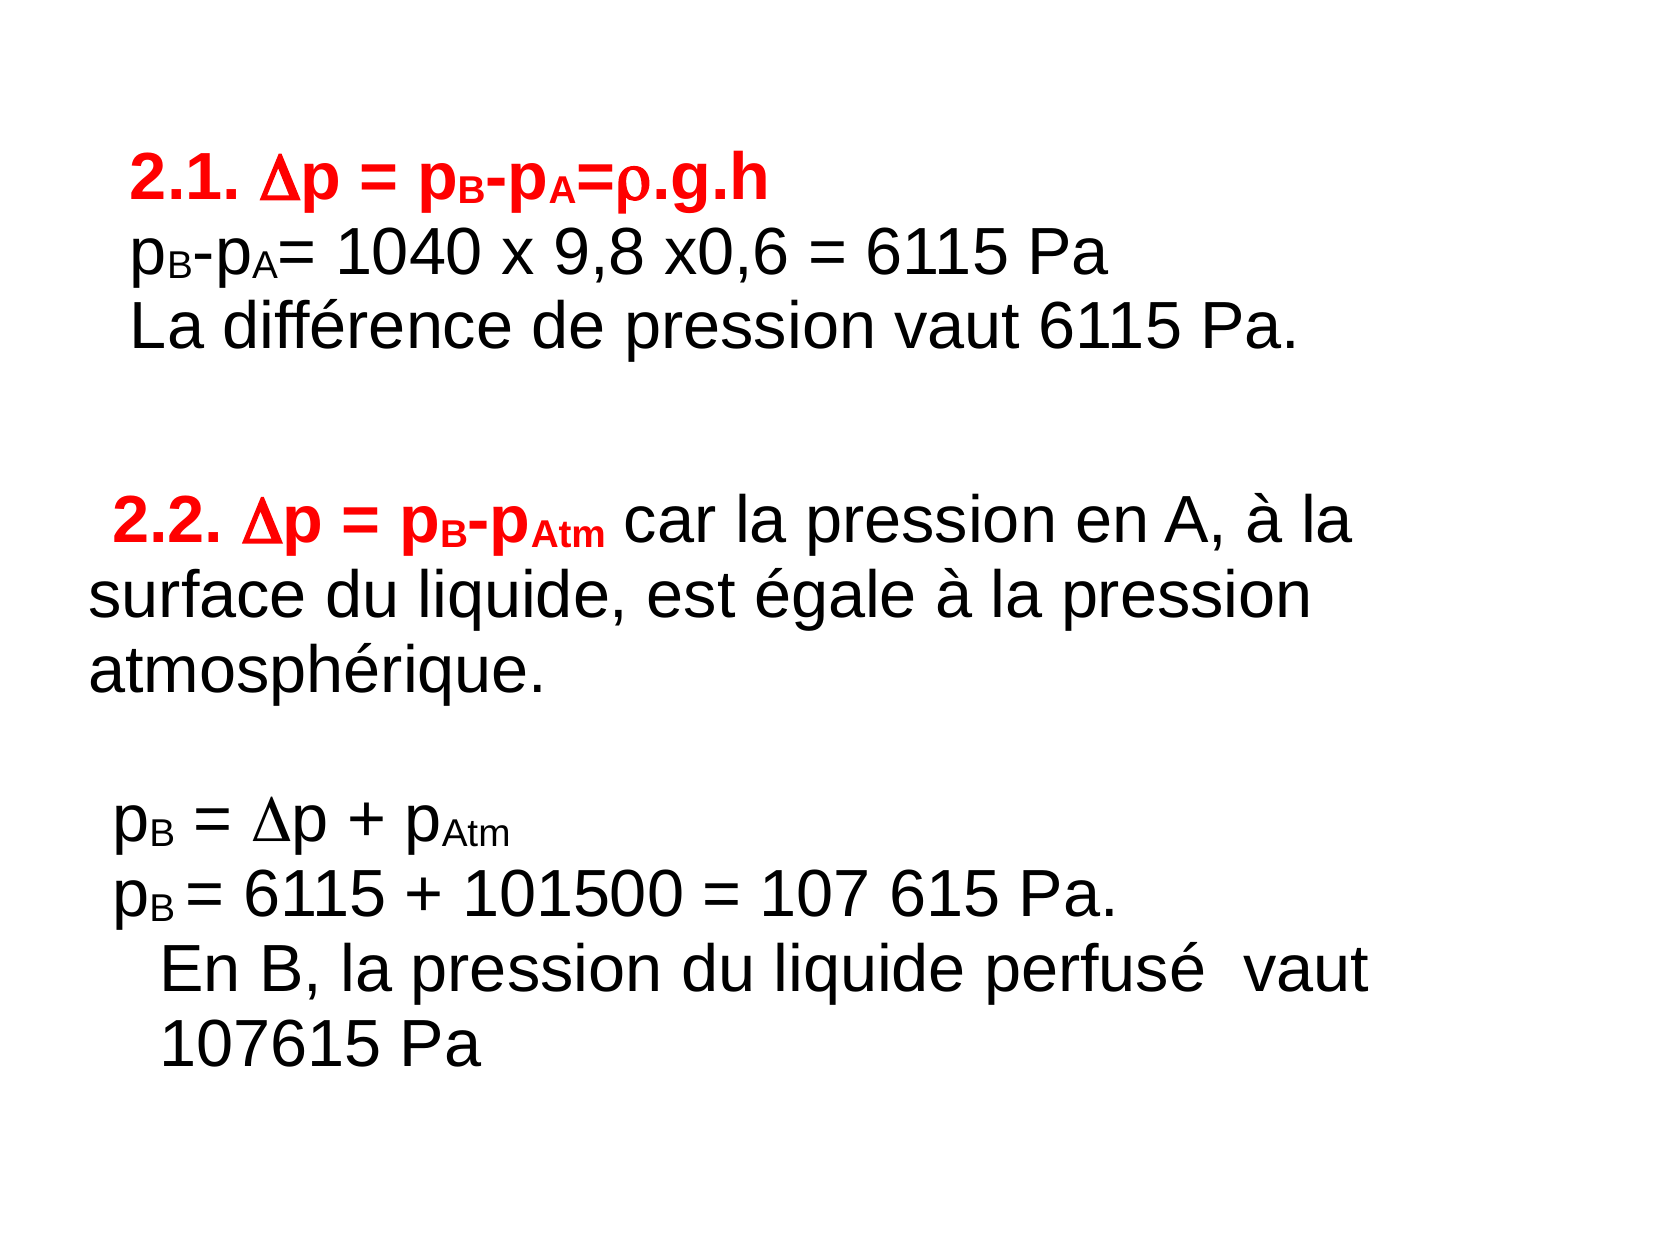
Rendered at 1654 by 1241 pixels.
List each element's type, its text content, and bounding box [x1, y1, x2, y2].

text_box 2.1. p = pB-pA=.g.h pB-pA= 1040 x 9,8 x0,6 = 6115 Pa La différence de pression vaut 6115 Pa. [106, 88, 1595, 414]
text_box 2.2. p = pB-pAtm car la pression en A, à la surface du liquide, est égale à la pression atmosphérique. pB = p + pAtm pB = 6115 + 101500 = 107 615 Pa. En B, la pression du liquide perfusé vaut 107615 Pa [88, 442, 1577, 1120]
